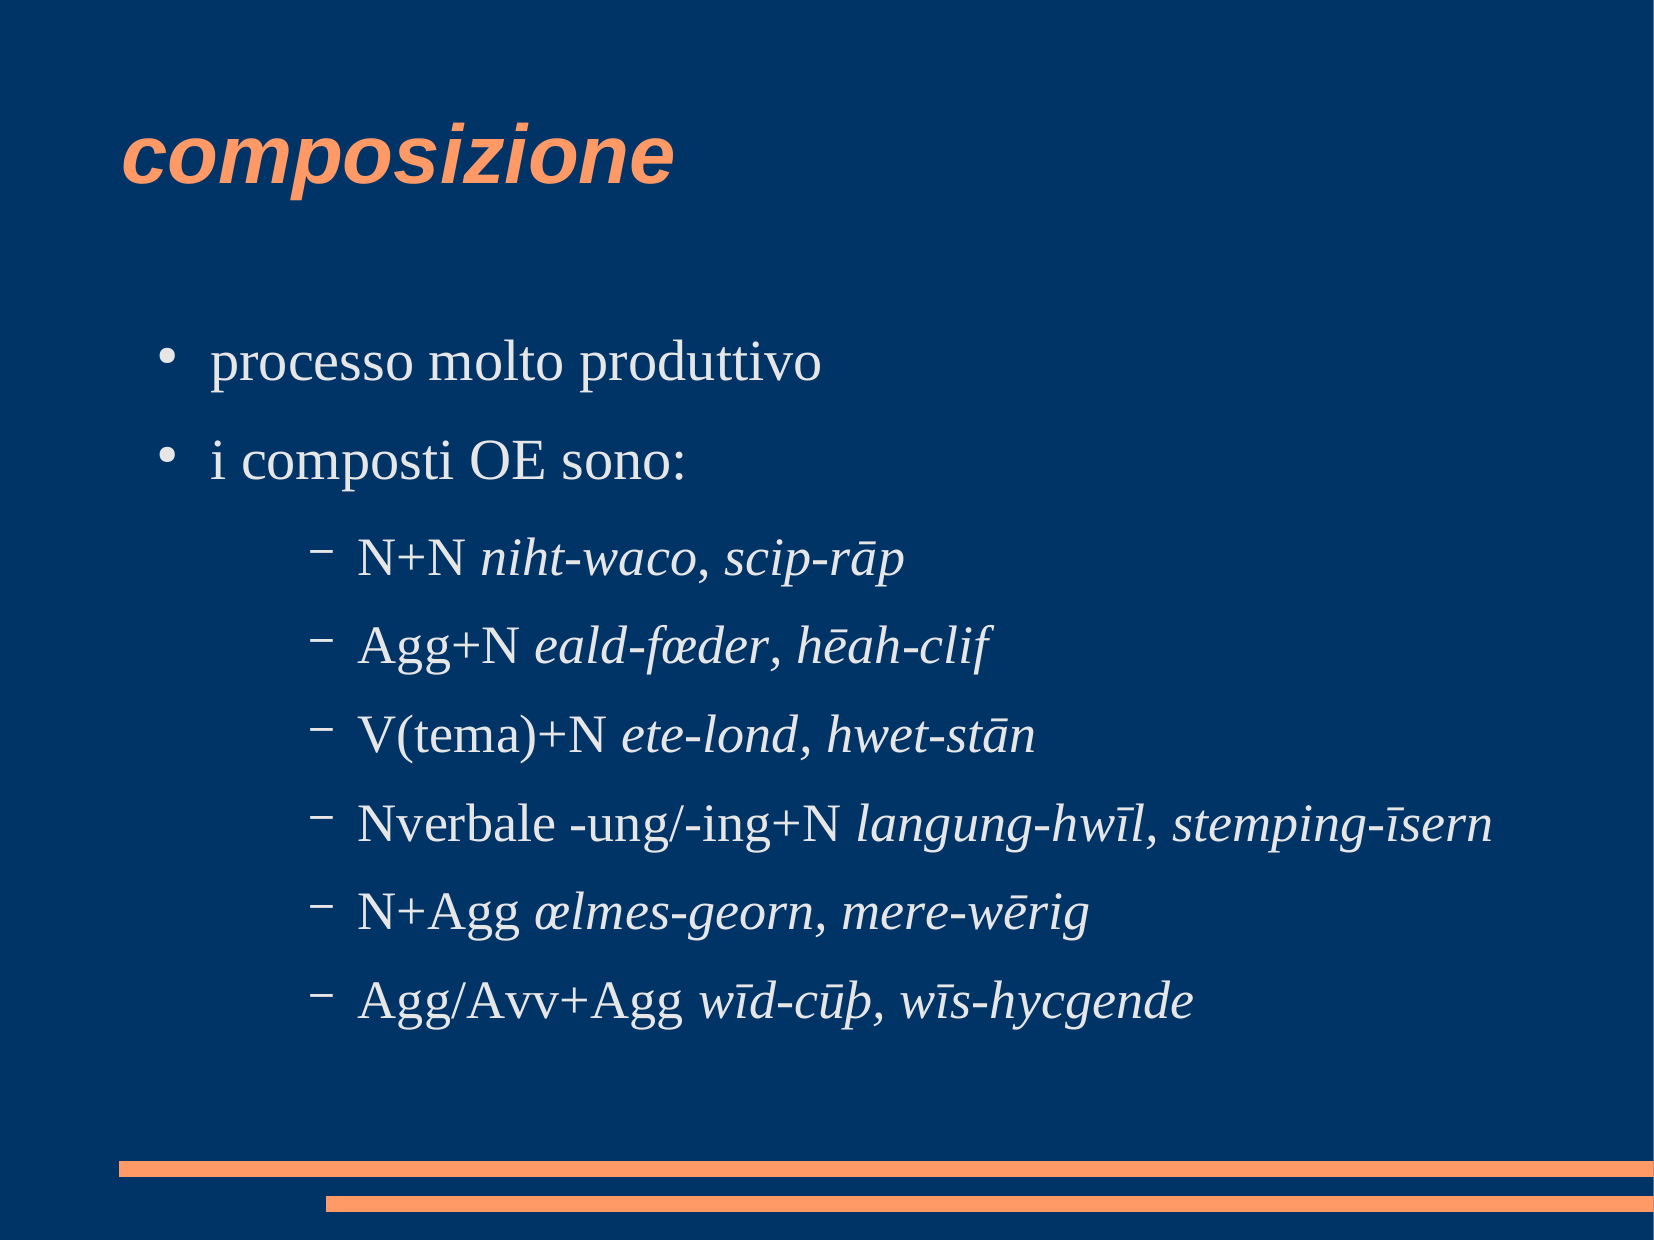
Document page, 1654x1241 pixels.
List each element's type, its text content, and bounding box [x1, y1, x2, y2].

list processo molto produttivo i composti OE sono: N+N niht-waco, scip-rāp Agg+N eald-fœder, hēah-clif V(tema)+N ete-lond, hwet-stān Nverbale -ung/-ing+N langung-hwīl, stemping-īsern N+Agg œlmes-georn, mere-wērig Agg/Avv+Agg wīd-cūþ, wīs-hycgende [121, 322, 1561, 1241]
title composizione [121, 53, 1534, 246]
